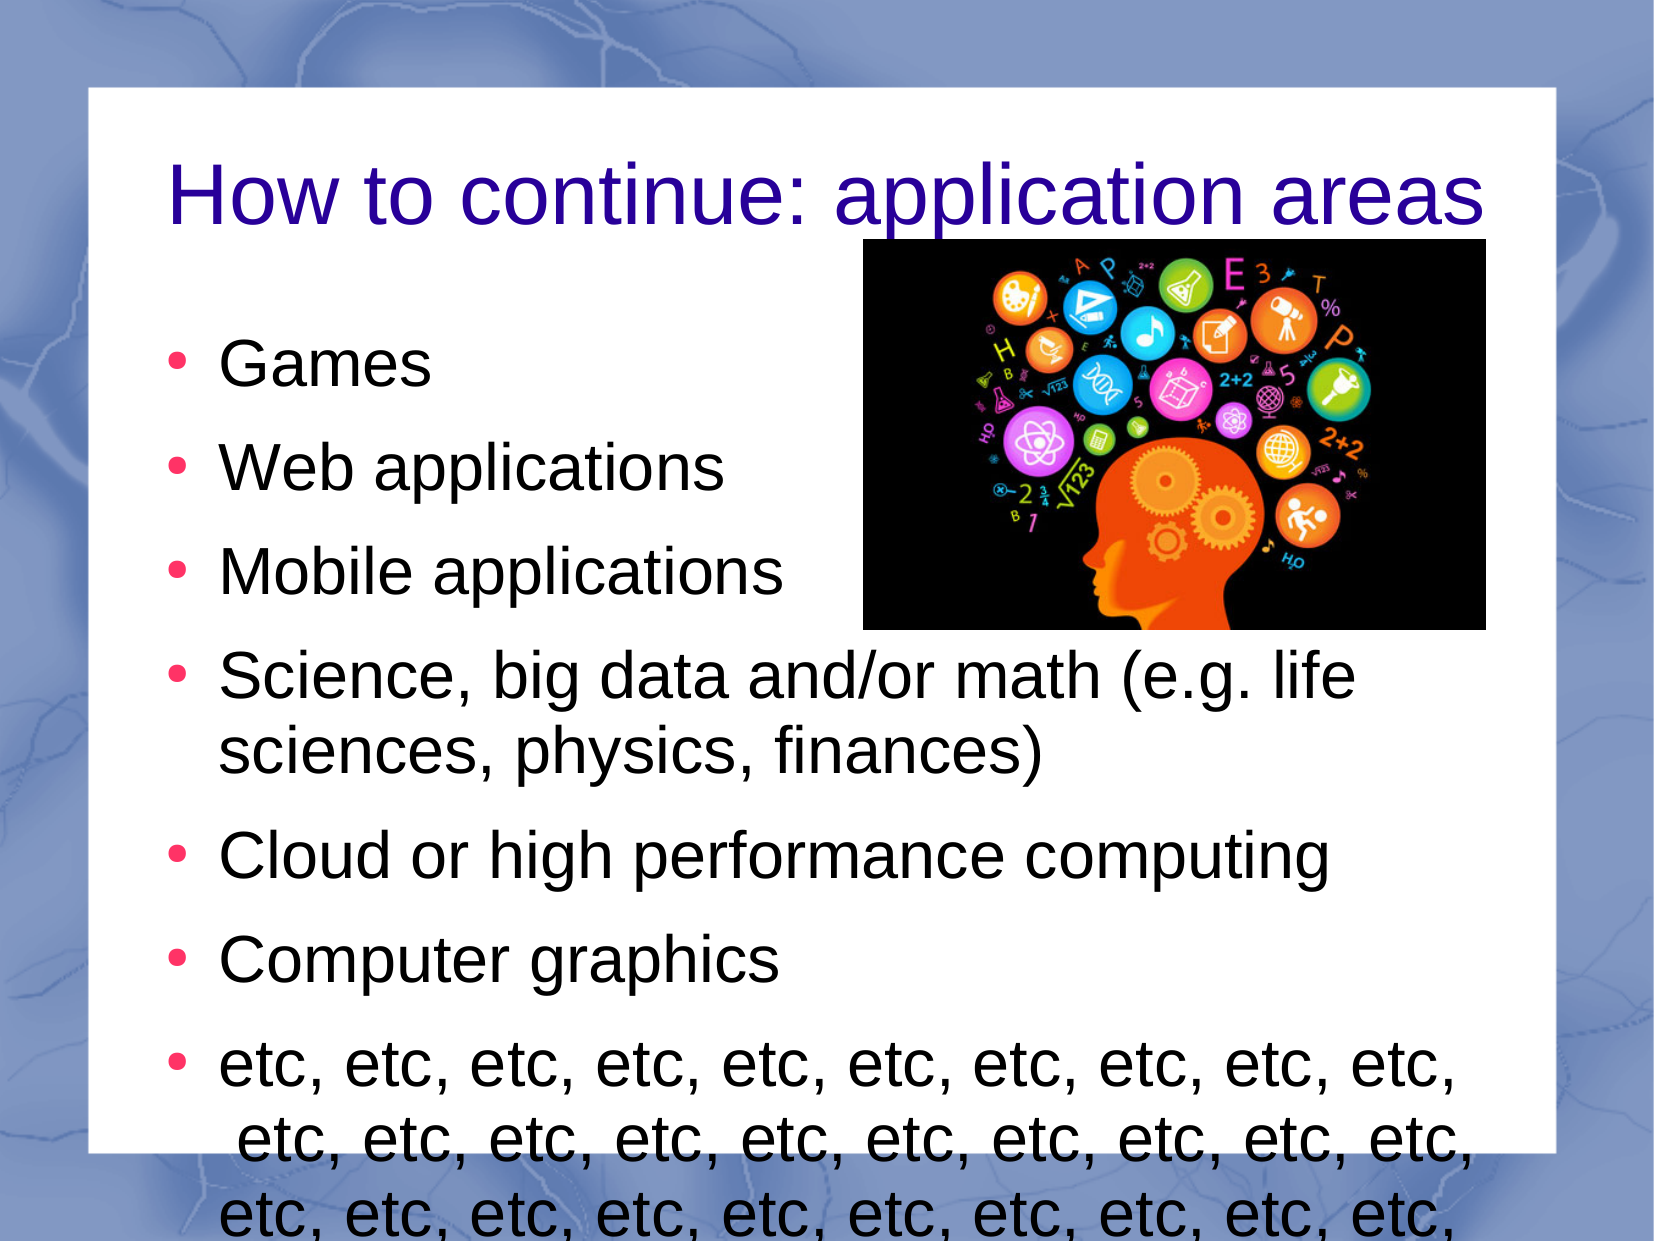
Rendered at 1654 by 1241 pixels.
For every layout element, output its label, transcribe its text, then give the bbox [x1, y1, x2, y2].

picture [0, 0, 1654, 1241]
list Games Web applications Mobile applications Science, big data and/or math (e.g. life sciences, physics, finances) Cloud or high performance computing Computer graphics etc, etc, etc, etc, etc, etc, etc, etc, etc, etc, etc, etc, etc, etc, etc, etc, etc, etc, etc, etc, etc, etc, etc, etc, etc, etc, etc, etc, etc, etc, etc, etc, etc, etc, etc, etc, etc, etc, etc, etc [147, 325, 1506, 1241]
title How to continue: application areas [118, 90, 1536, 298]
